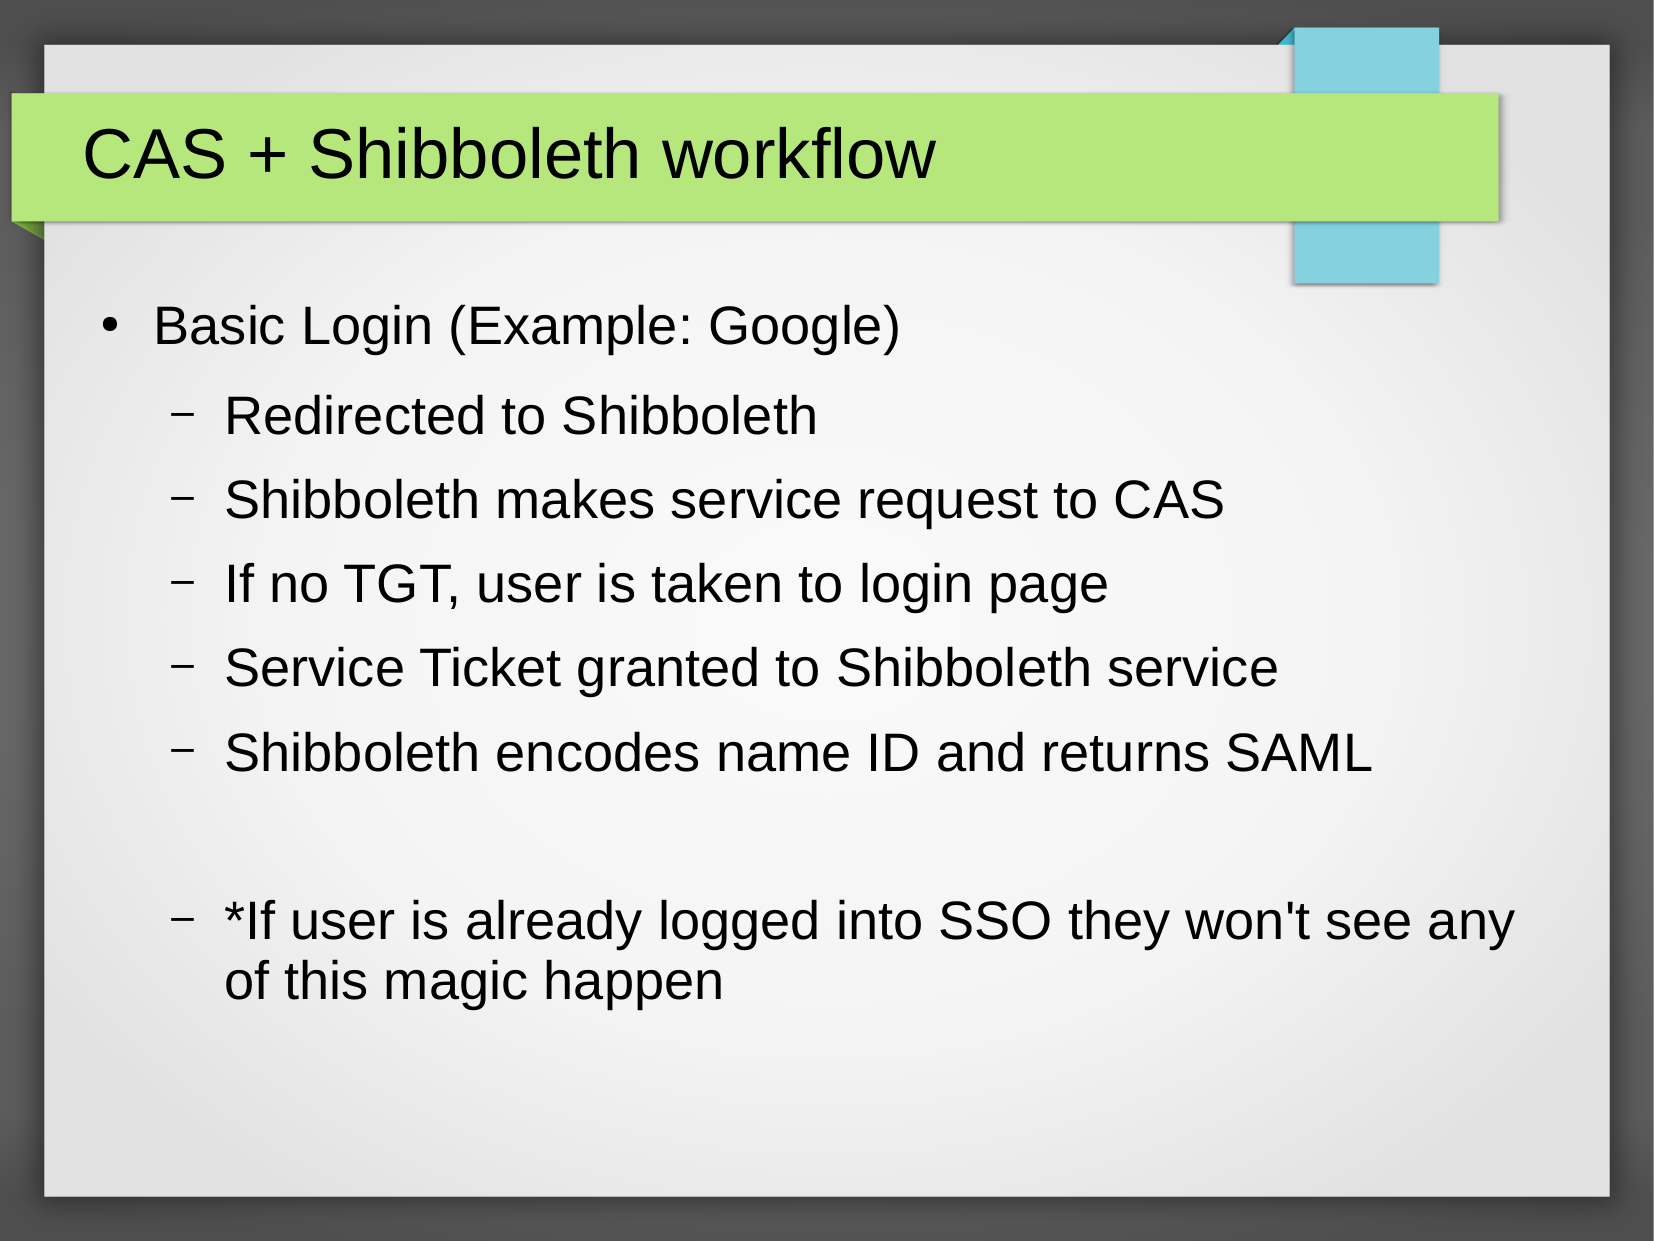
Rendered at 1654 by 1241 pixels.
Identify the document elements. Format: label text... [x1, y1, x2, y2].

list Basic Login (Example: Google) Redirected to Shibboleth Shibboleth makes service request to CAS If no TGT, user is taken to login page Service Ticket granted to Shibboleth service Shibboleth encodes name ID and returns SAML *If user is already logged into SSO they won't see any of this magic happen [82, 295, 1571, 1015]
title CAS + Shibboleth workflow [82, 94, 1264, 213]
picture [0, 0, 1654, 1241]
